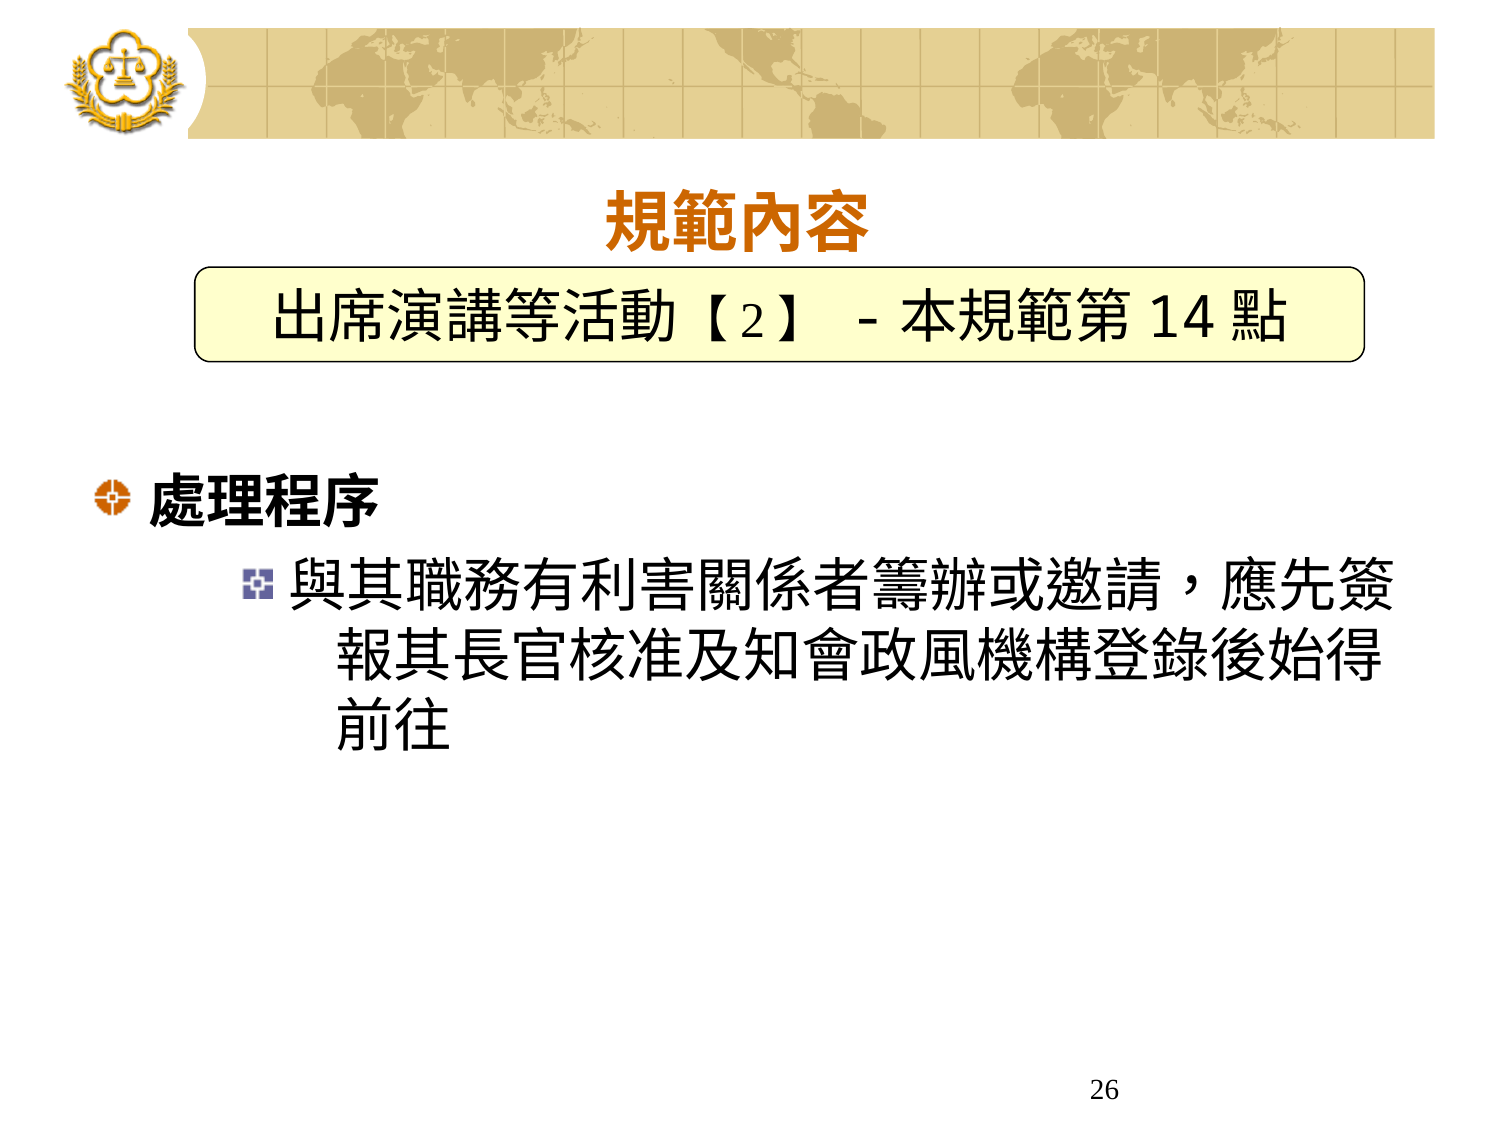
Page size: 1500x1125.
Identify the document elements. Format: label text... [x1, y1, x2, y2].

title 規範內容 [442, 172, 1034, 267]
list 處理程序 與其職務有利害關係者籌辦或邀請，應先簽報其長官核准及知會政風機構登錄後始得前往 [76, 456, 1412, 894]
text_box [1074, 1037, 1388, 1113]
text_box 出席演講等活動【2】 -本規範第14點 [194, 267, 1365, 362]
